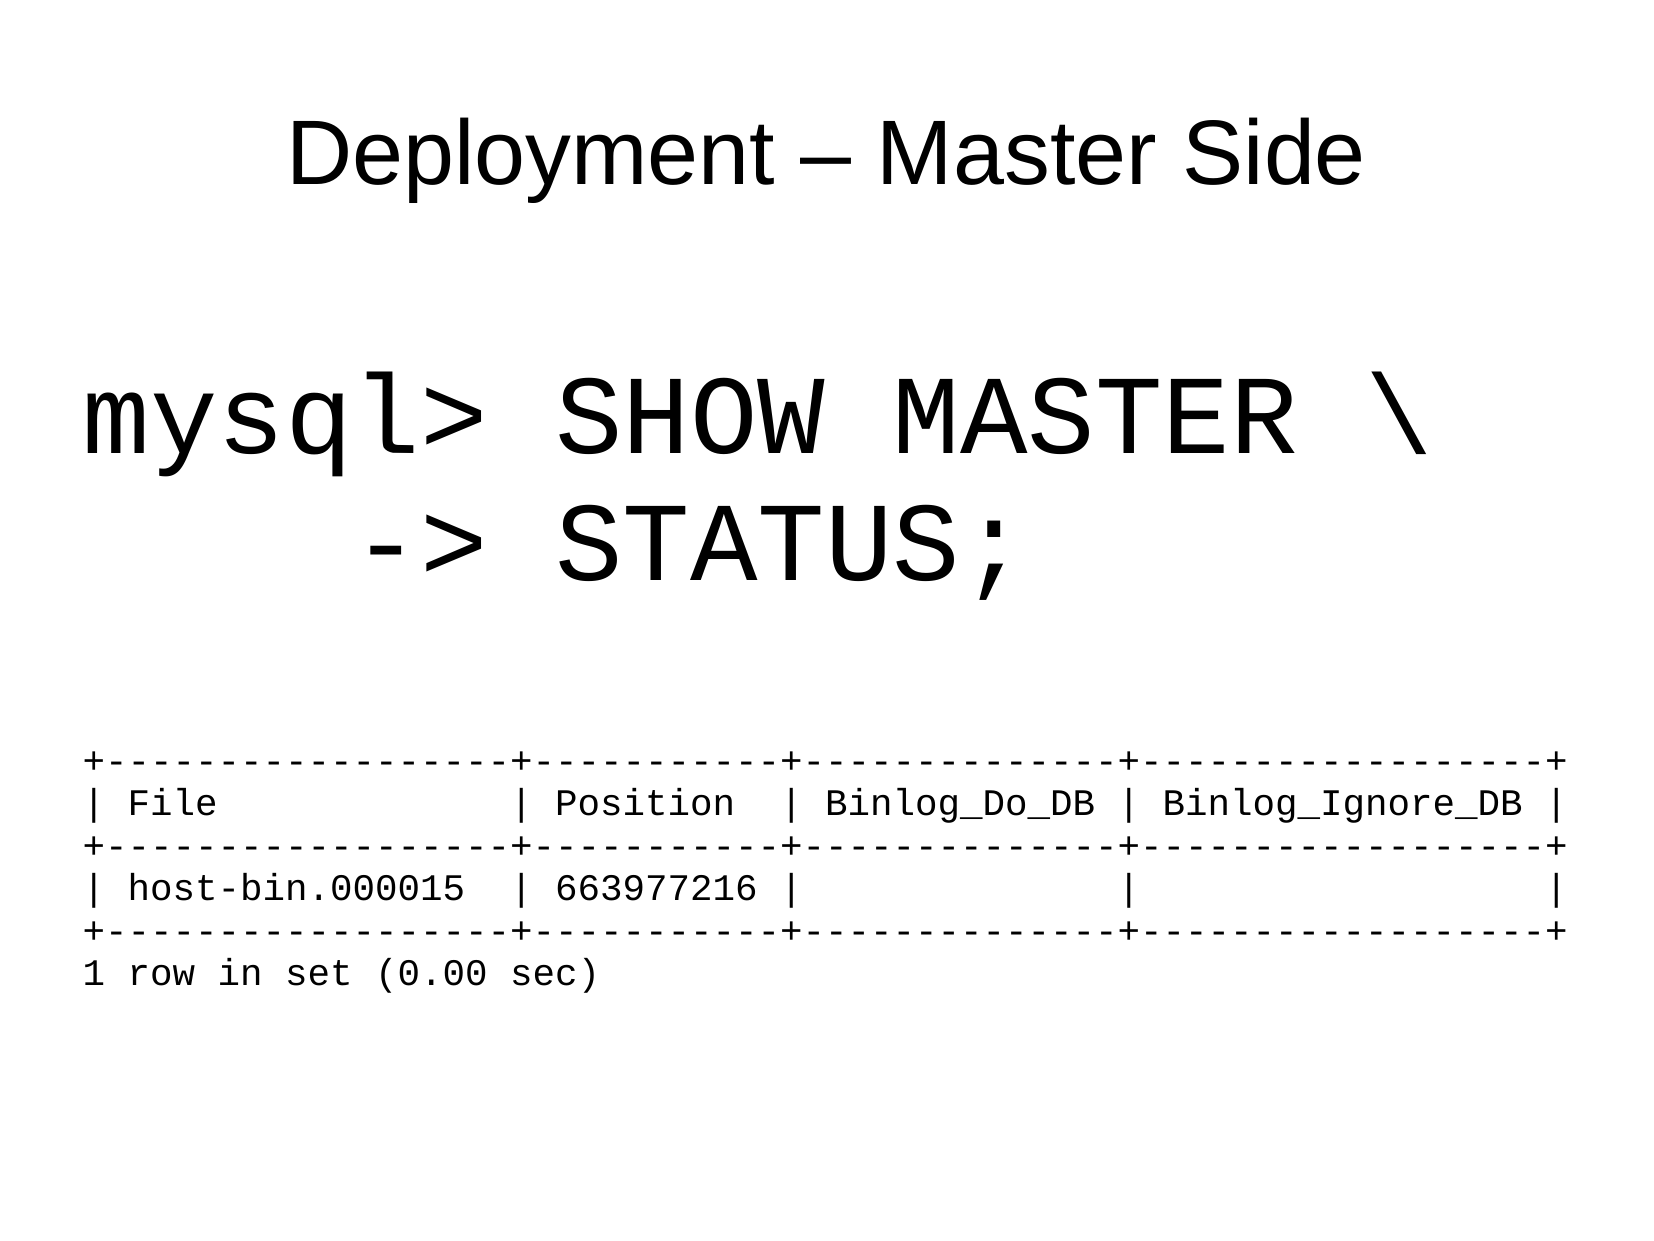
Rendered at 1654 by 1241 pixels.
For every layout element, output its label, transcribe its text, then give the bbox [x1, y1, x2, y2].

title Deployment – Master Side [82, 49, 1571, 257]
subtitle mysql> SHOW MASTER \ -> STATUS; +------------------+-----------+--------------+------------------+ | File | Position | Binlog_Do_DB | Binlog_Ignore_DB | +------------------+-----------+--------------+------------------+ | host-bin.000015 | 663977216 | | | +------------------+-----------+--------------+------------------+ 1 row in set (0.00 sec) [82, 290, 1571, 1109]
